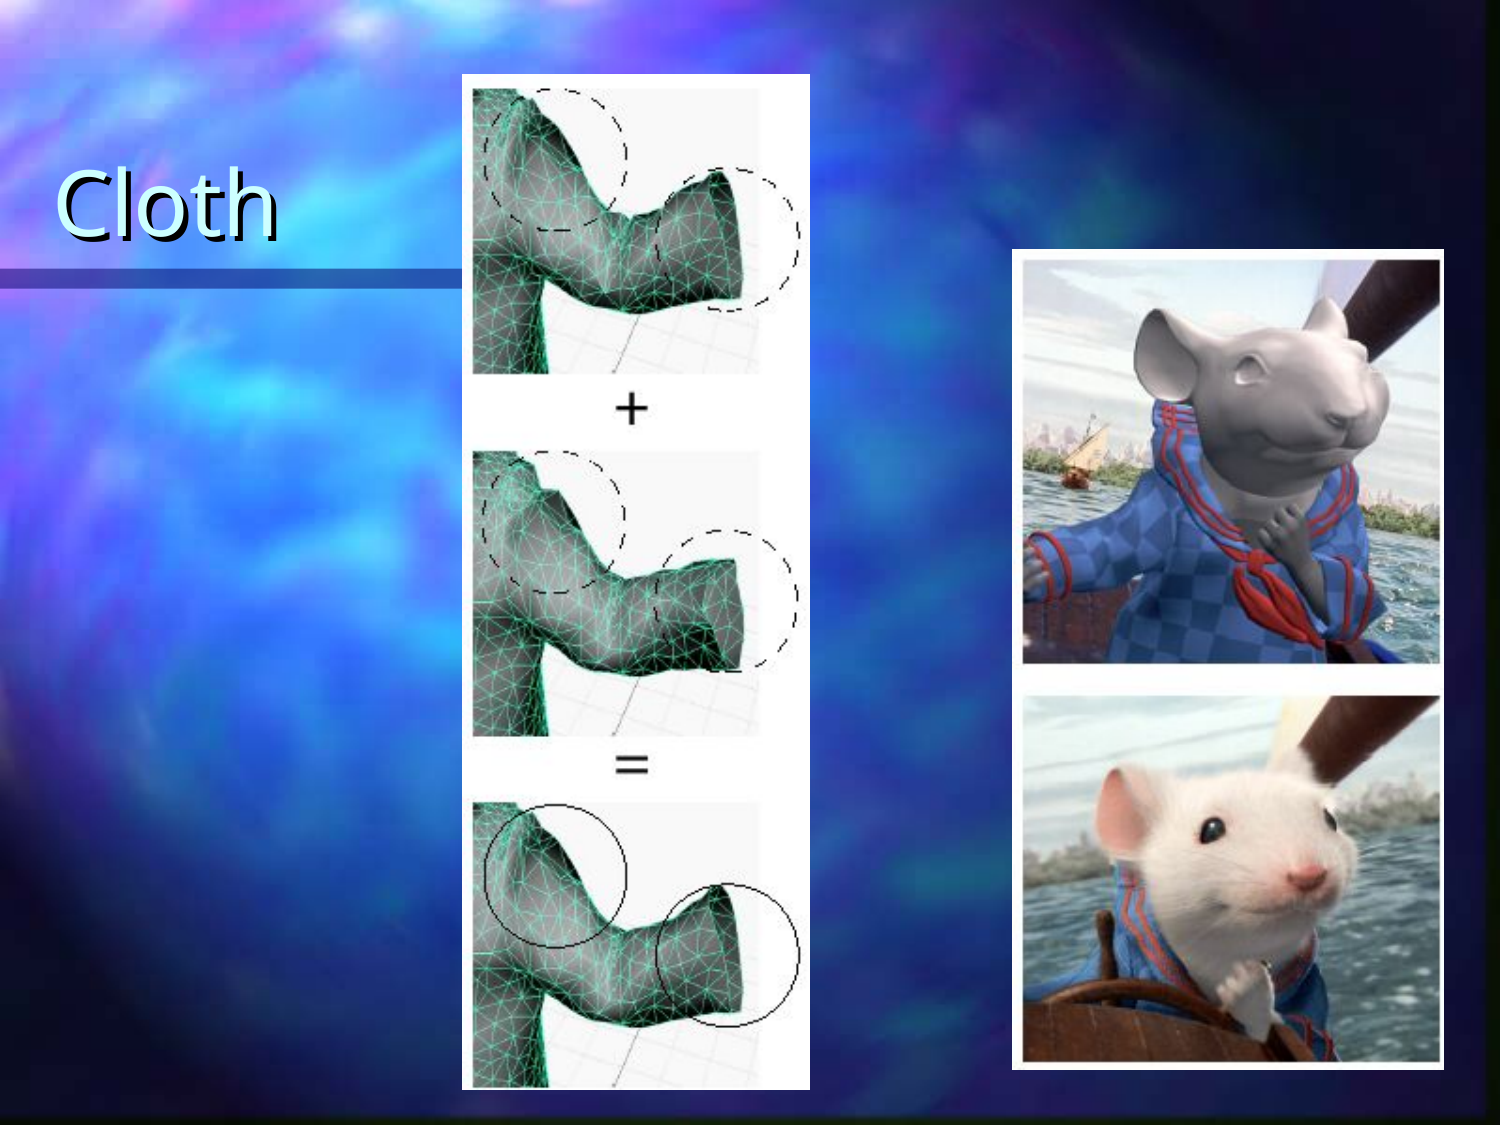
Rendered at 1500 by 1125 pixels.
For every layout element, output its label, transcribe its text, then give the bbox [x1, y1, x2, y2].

title Cloth [37, 74, 462, 263]
title Cloth [810, 74, 1313, 263]
picture [0, 0, 1500, 1125]
